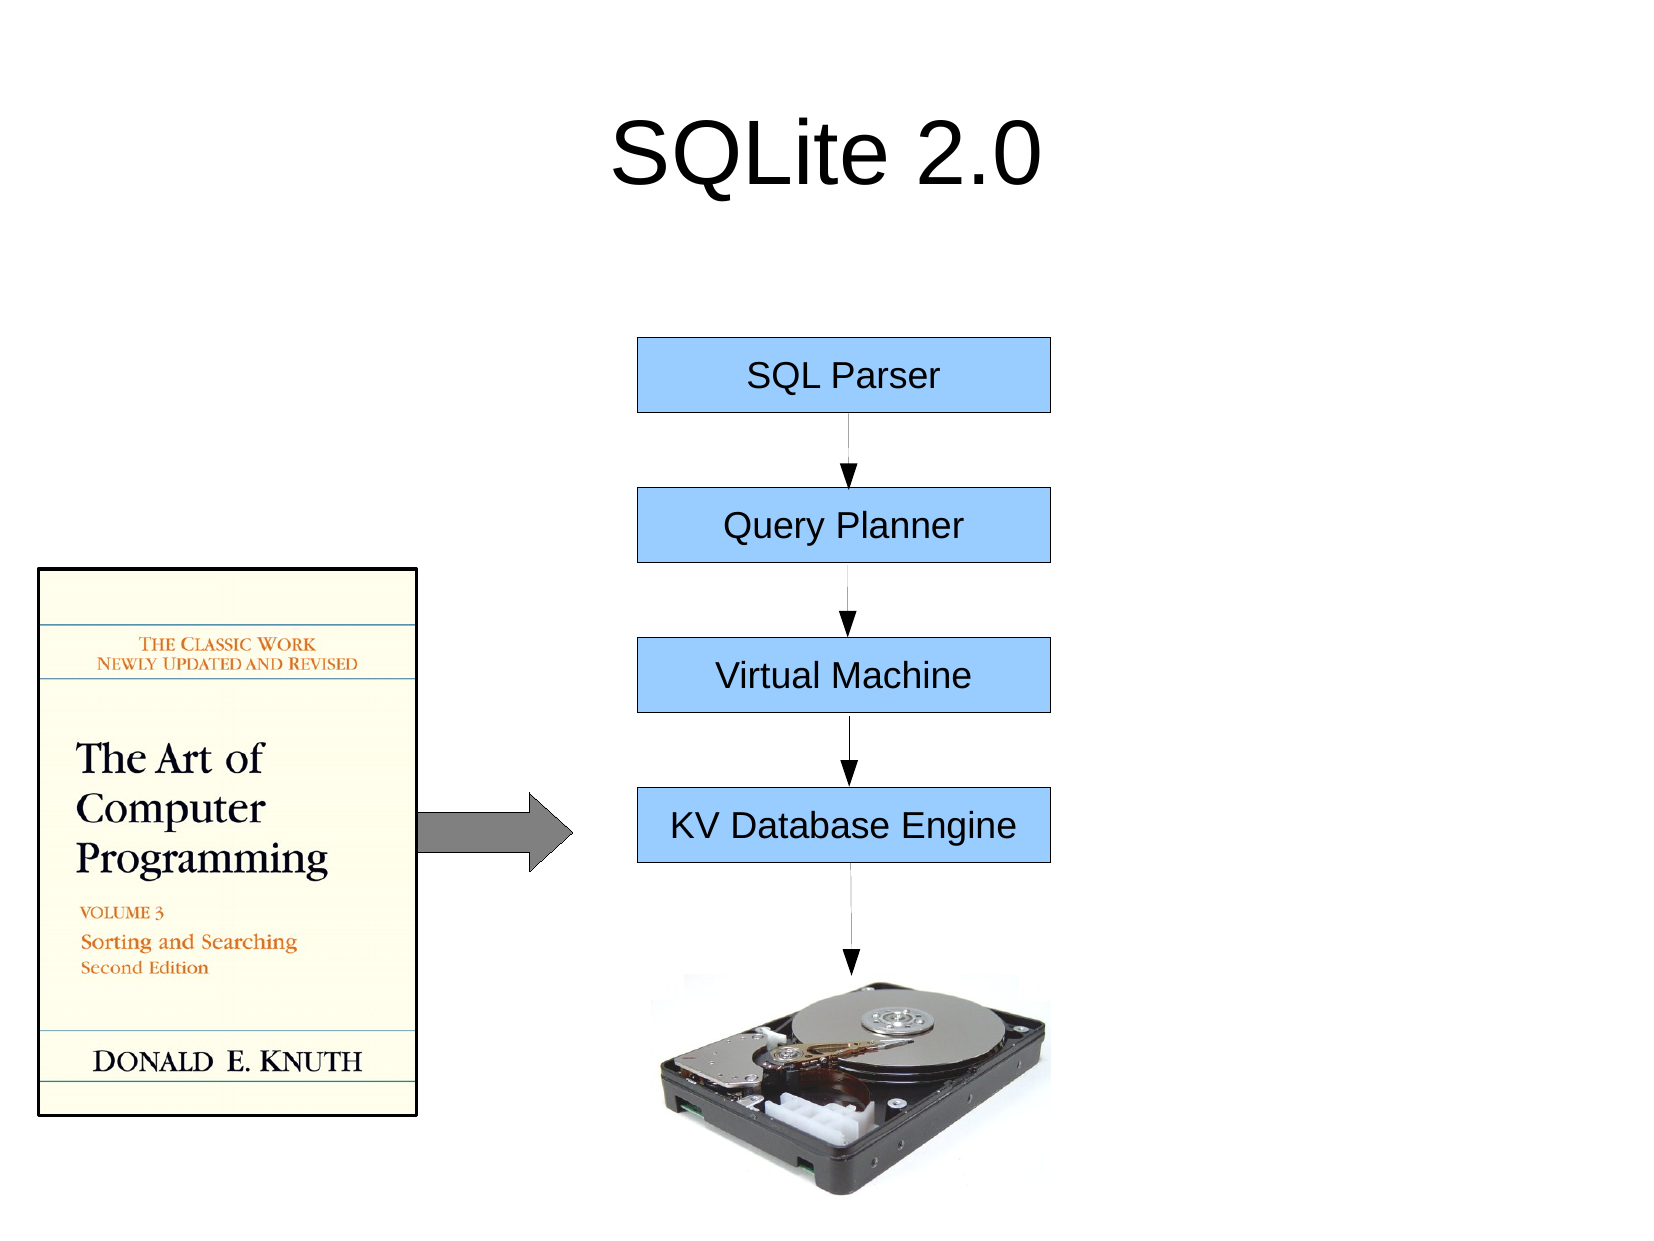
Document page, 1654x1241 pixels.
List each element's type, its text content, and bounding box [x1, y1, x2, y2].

text_box SQL Parser [637, 337, 1051, 413]
picture [651, 974, 1051, 1201]
text_box KV Database Engine [637, 787, 1051, 863]
text_box [418, 792, 573, 872]
text_box Query Planner [637, 487, 1051, 563]
text_box Virtual Machine [637, 637, 1051, 713]
picture [39, 570, 415, 1114]
title SQLite 2.0 [82, 49, 1571, 257]
